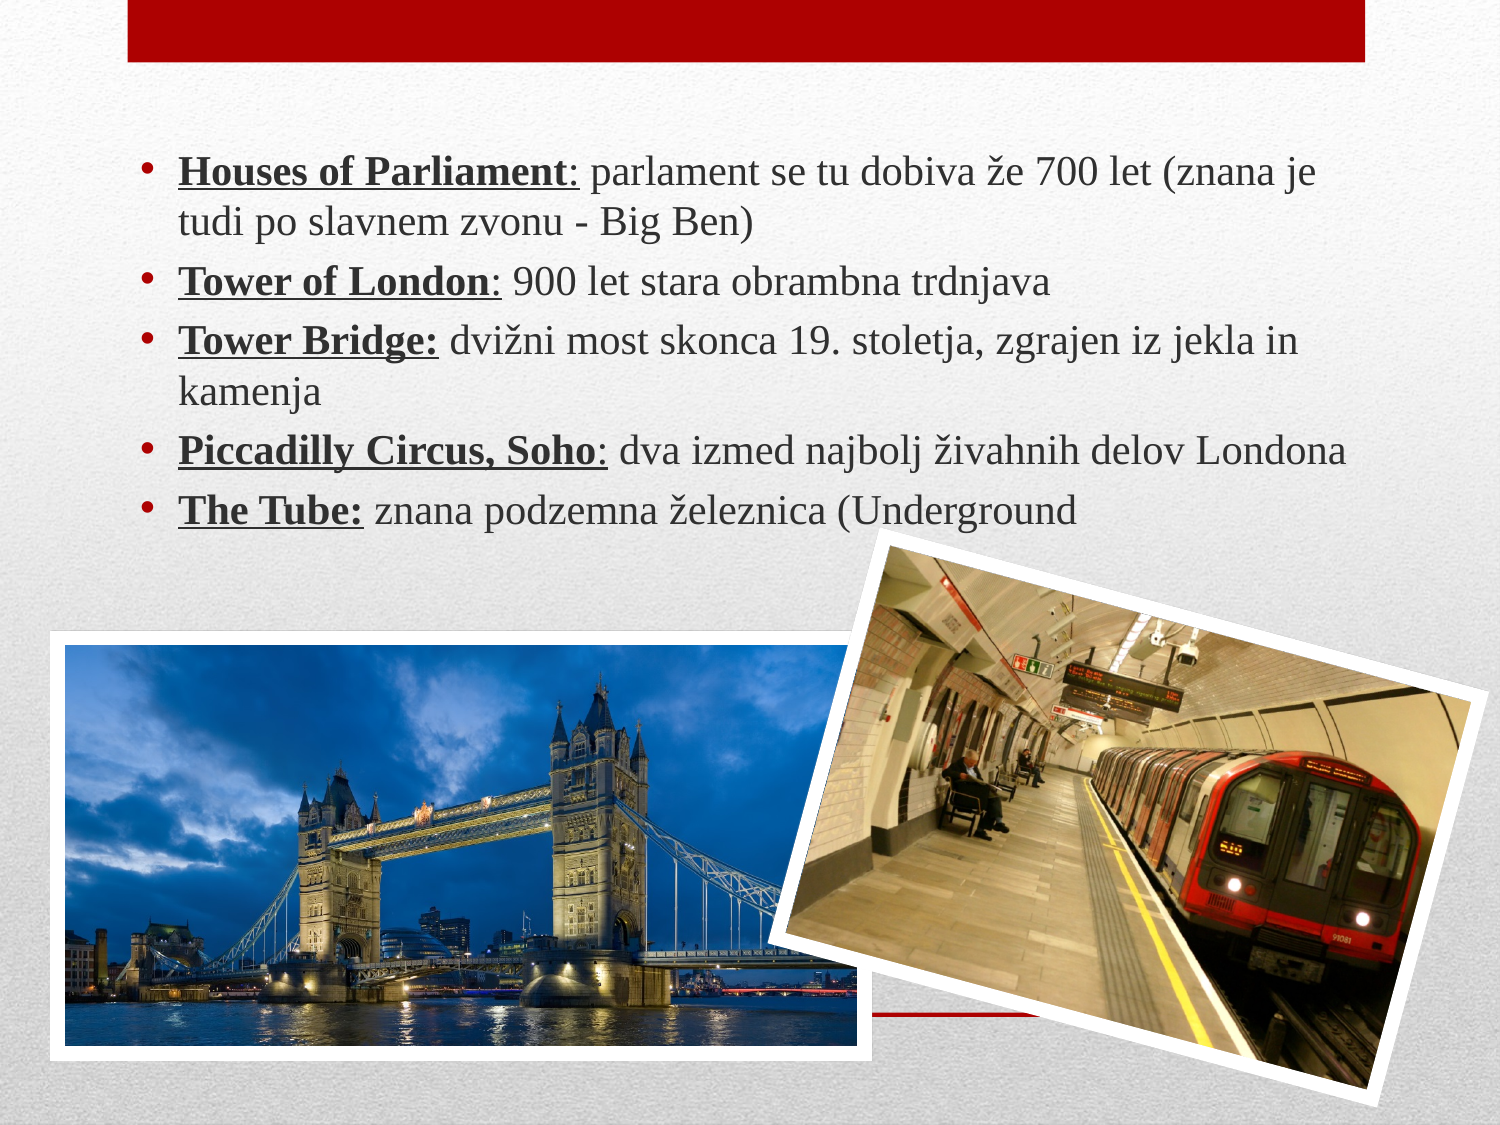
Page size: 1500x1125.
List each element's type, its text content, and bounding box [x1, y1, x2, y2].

list Houses of Parliament: parlament se tu dobiva že 700 let (znana je tudi po slavnem zvonu - Big Ben) Tower of London: 900 let stara obrambna trdnjava Tower Bridge: dvižni most skonca 19. stoletja, zgrajen iz jekla in kamenja Piccadilly Circus, Soho: dva izmed najbolj živahnih delov Londona The Tube: znana podzemna železnica (Underground [125, 112, 1363, 563]
picture [0, 0, 1500, 1125]
